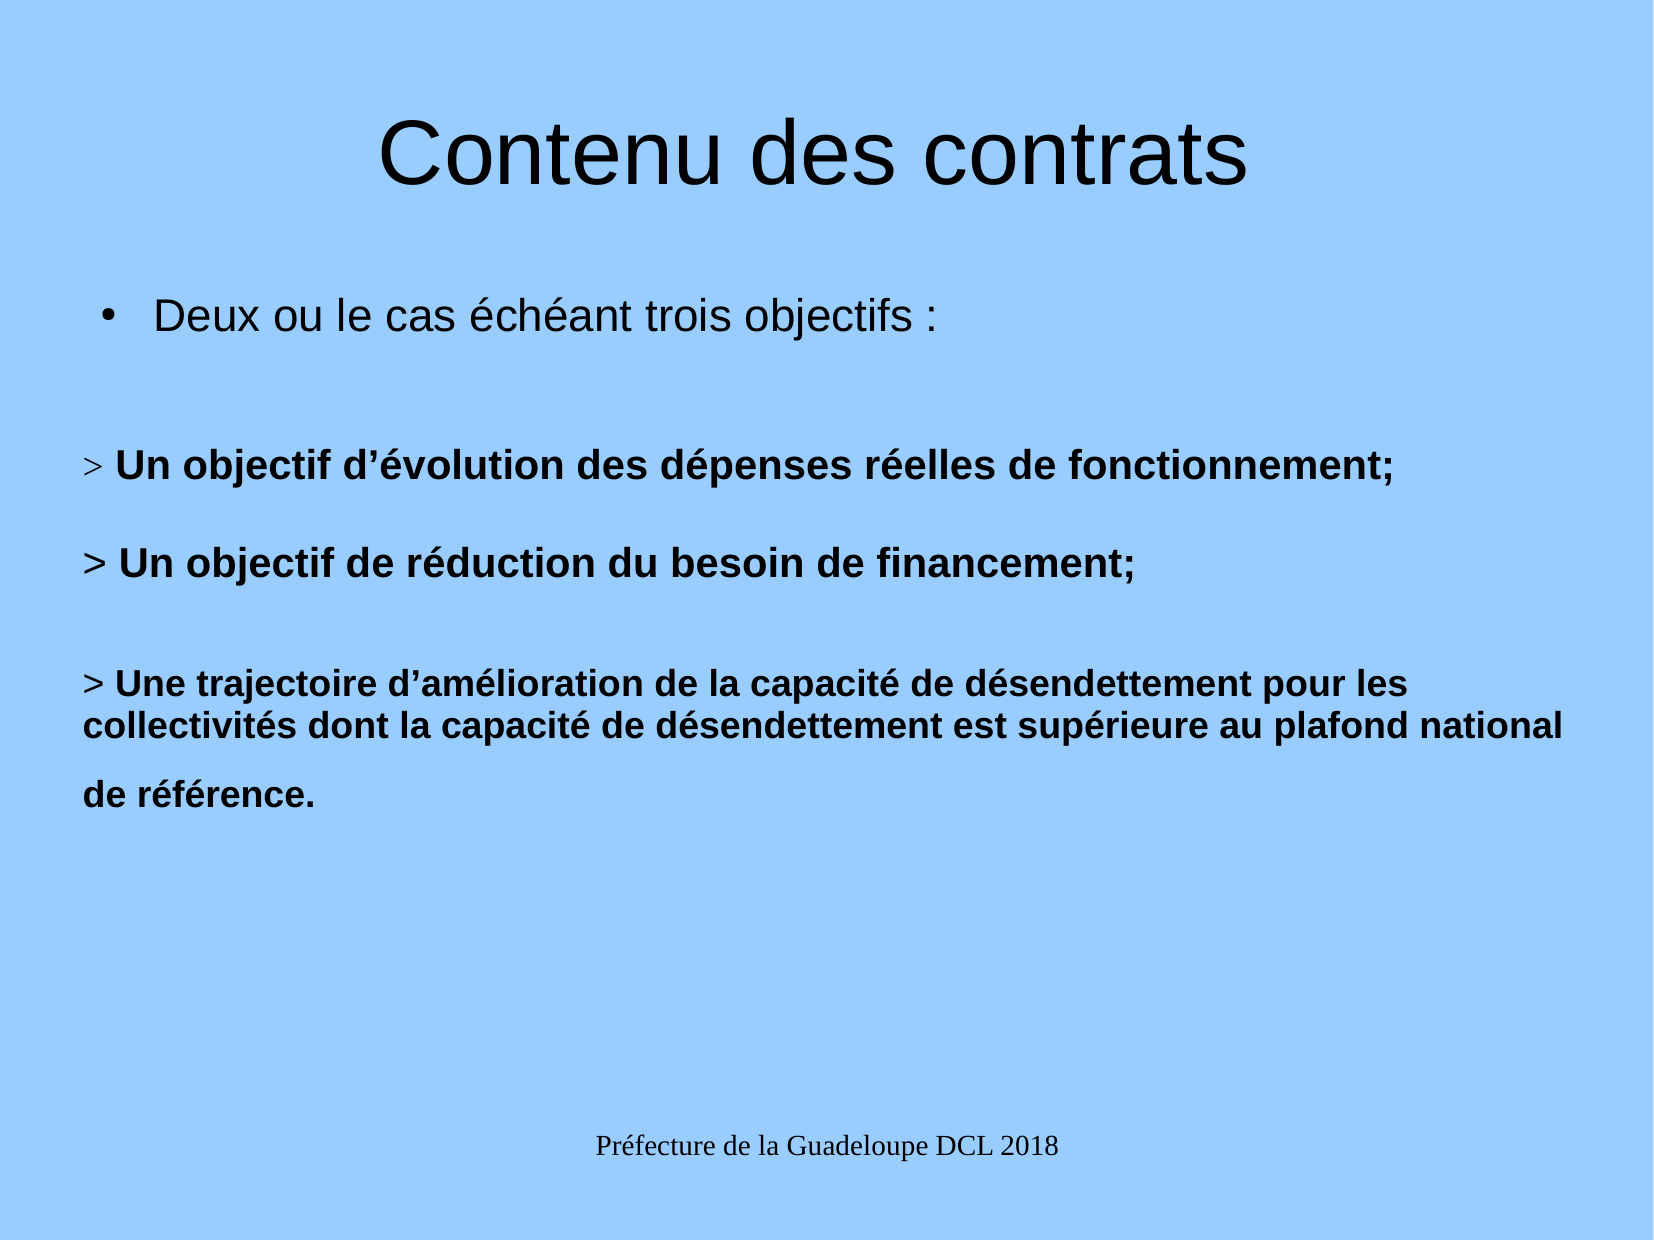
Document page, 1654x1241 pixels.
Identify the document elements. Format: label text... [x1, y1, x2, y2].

list Deux ou le cas échéant trois objectifs : > Un objectif d’évolution des dépenses réelles de fonctionnement; > Un objectif de réduction du besoin de financement; > Une trajectoire d’amélioration de la capacité de désendettement pour les collectivités dont la capacité de désendettement est supérieure au plafond national de référence. [82, 290, 1571, 1010]
title Contenu des contrats [82, 49, 1571, 257]
